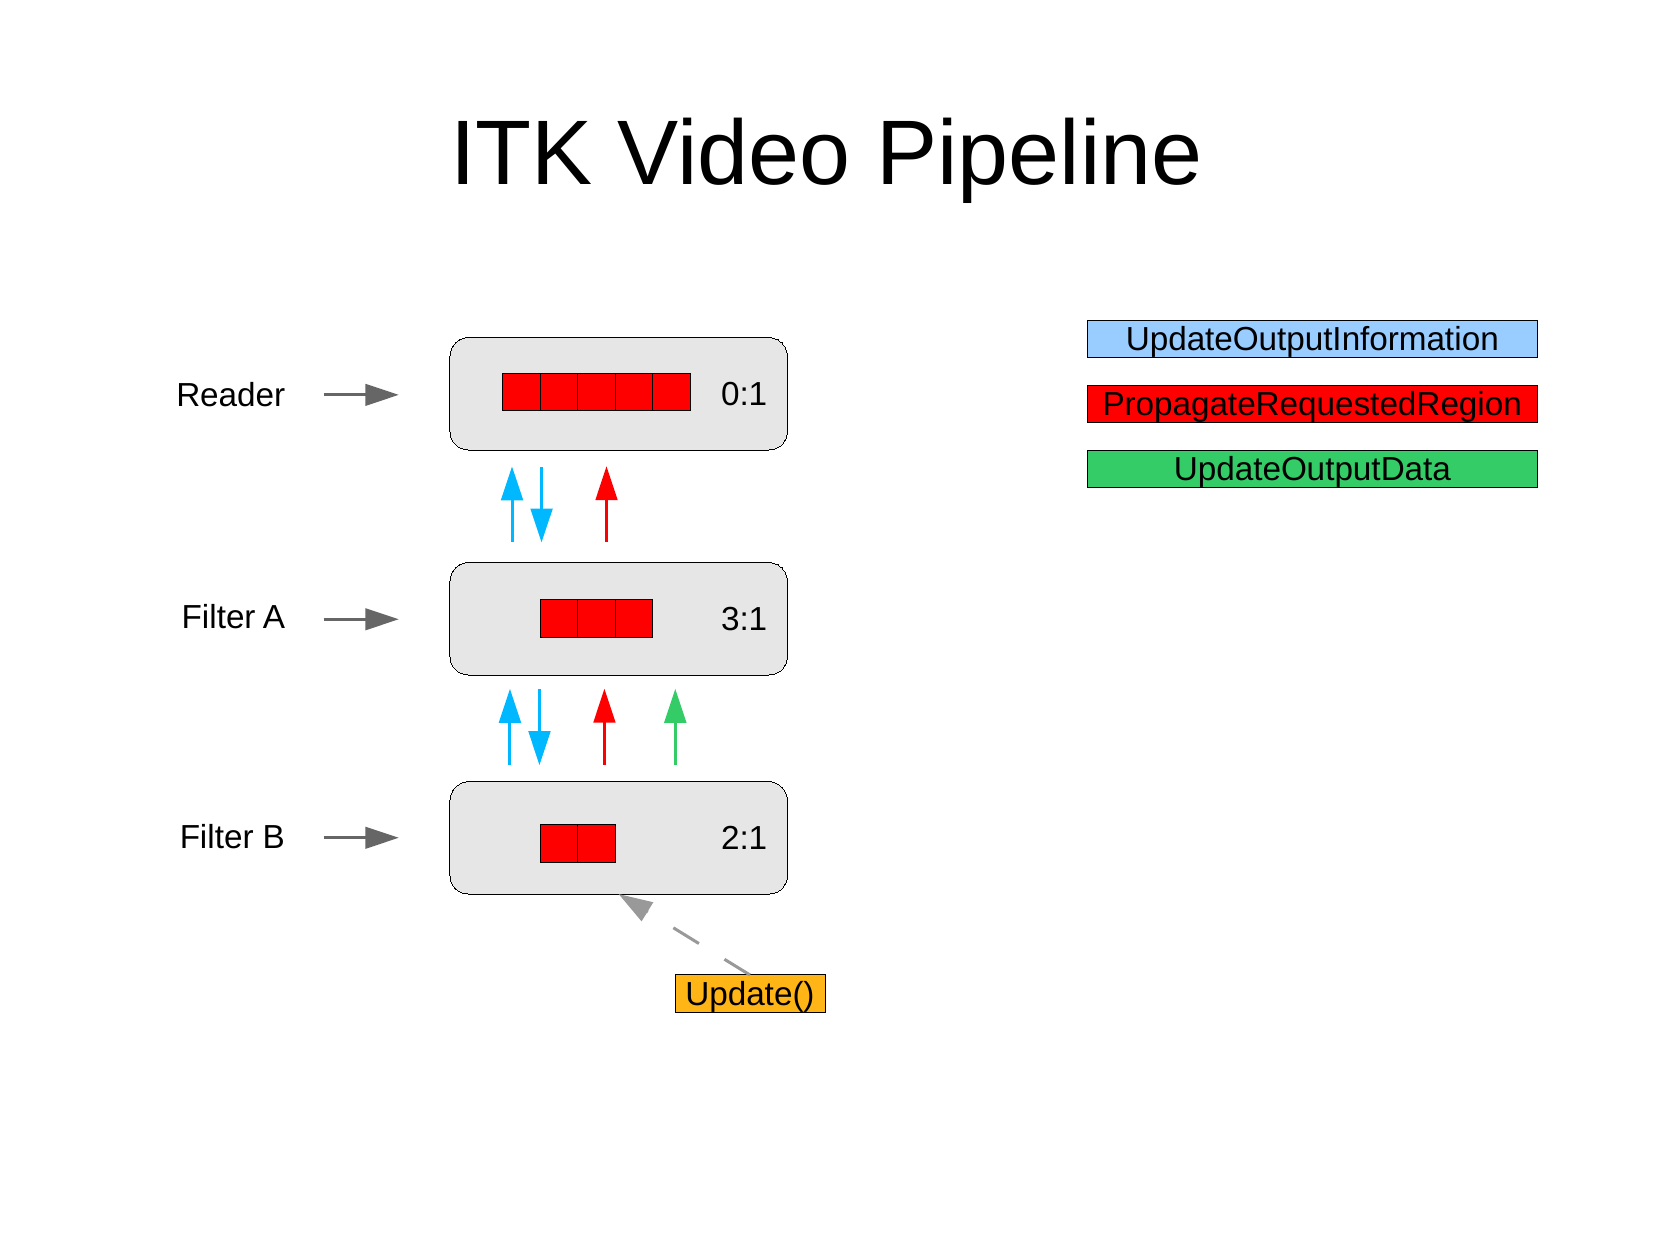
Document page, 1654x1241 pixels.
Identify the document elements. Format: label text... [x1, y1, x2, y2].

title ITK Video Pipeline [82, 56, 1571, 250]
text_box Filter A [112, 591, 301, 644]
text_box UpdateOutputData [1087, 450, 1538, 488]
text_box Reader [112, 369, 301, 422]
text_box Update() [675, 974, 826, 1013]
text_box [540, 599, 653, 638]
text_box 0:1 [449, 337, 788, 451]
text_box 3:1 [449, 562, 788, 676]
text_box Filter B [112, 810, 301, 863]
text_box PropagateRequestedRegion [1087, 385, 1538, 423]
text_box [502, 373, 691, 411]
text_box UpdateOutputInformation [1087, 320, 1538, 358]
text_box [540, 824, 616, 863]
text_box 2:1 [449, 781, 788, 895]
